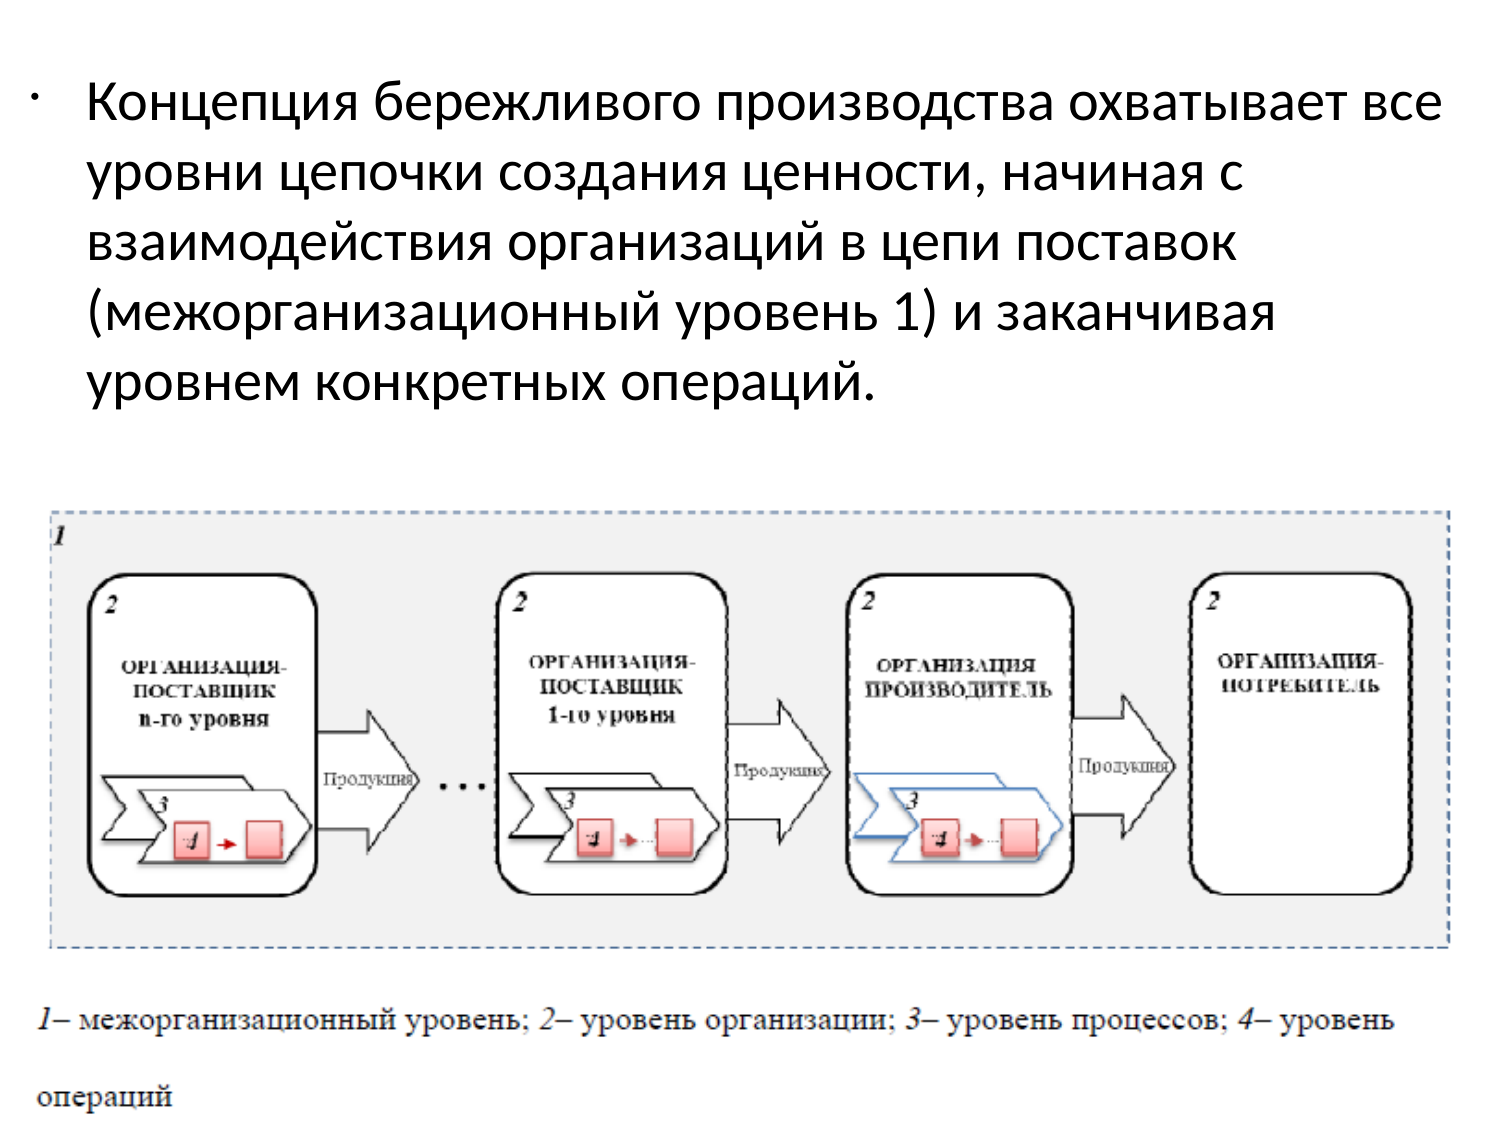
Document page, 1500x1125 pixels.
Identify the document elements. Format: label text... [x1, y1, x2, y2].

picture [17, 467, 1493, 1125]
text_box Концепция бережливого производства охватывает все уровни цепочки создания ценности, начиная с взаимодействия организаций в цепи поставок (межорганизационный уровень 1) и заканчивая уровнем конкретных операций. [15, 54, 1491, 993]
